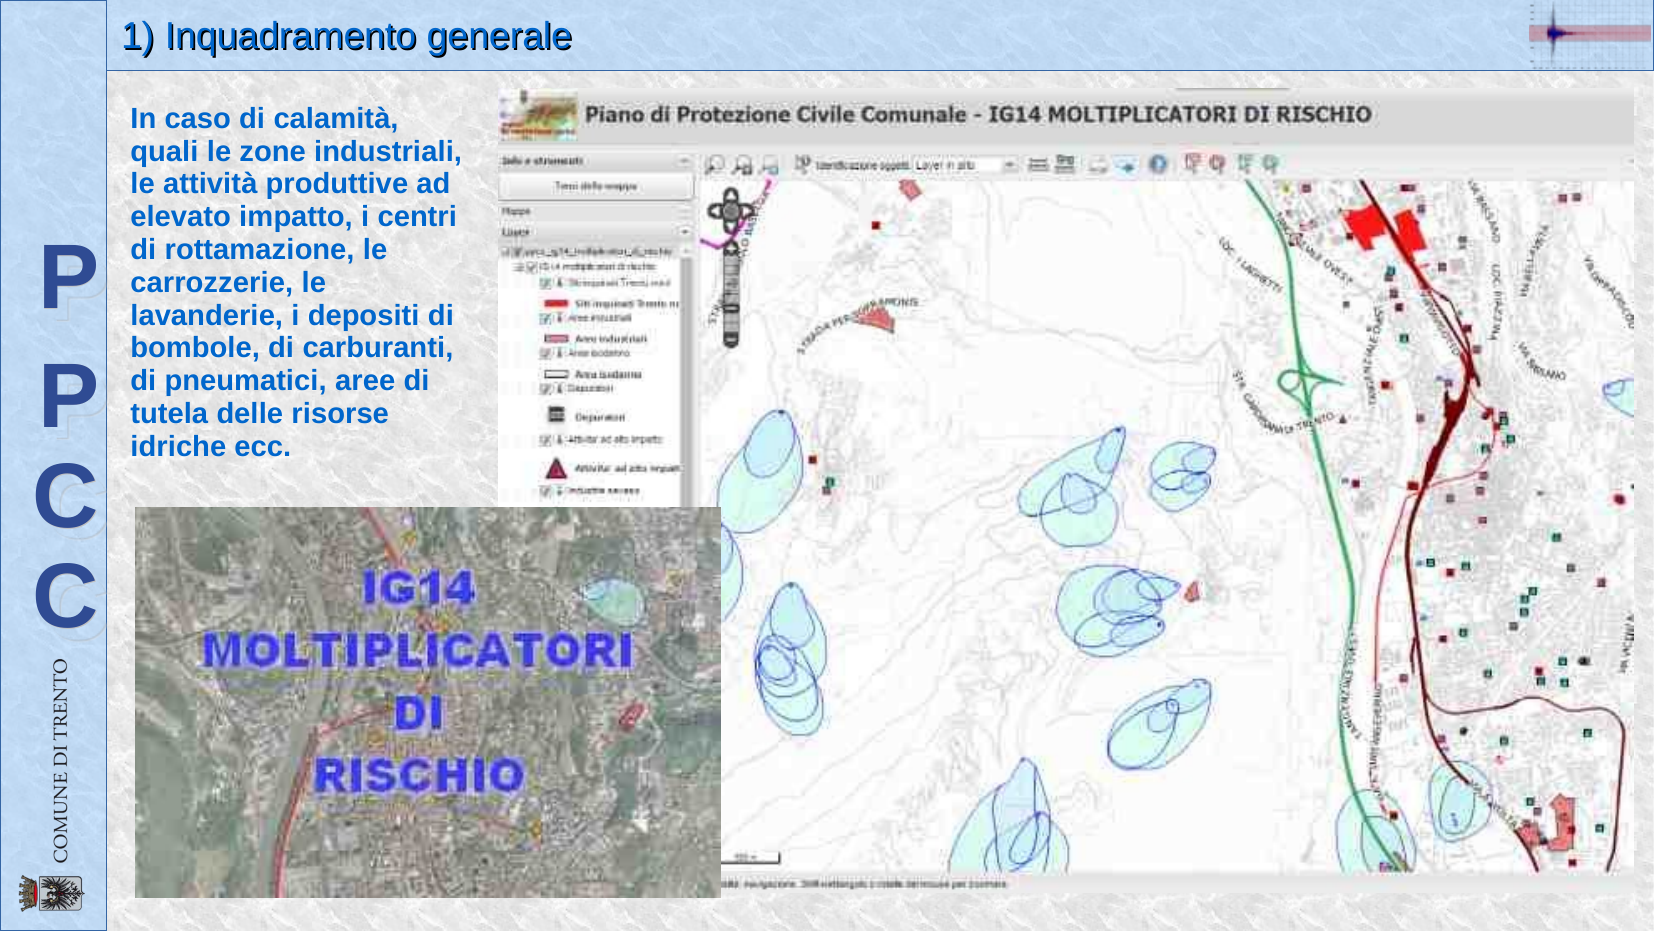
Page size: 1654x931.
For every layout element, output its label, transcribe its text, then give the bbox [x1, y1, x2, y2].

picture [19, 660, 85, 912]
picture [107, 0, 1654, 931]
text_box 1) Inquadramento generale [106, 0, 1529, 71]
text_box In caso di calamità, quali le zone industriali, le attività produttive ad elevato impatto, i centri di rottamazione, le carrozzerie, le lavanderie, i depositi di bombole, di carburanti, di pneumatici, aree di tutela delle risorse idriche ecc. [115, 94, 479, 545]
